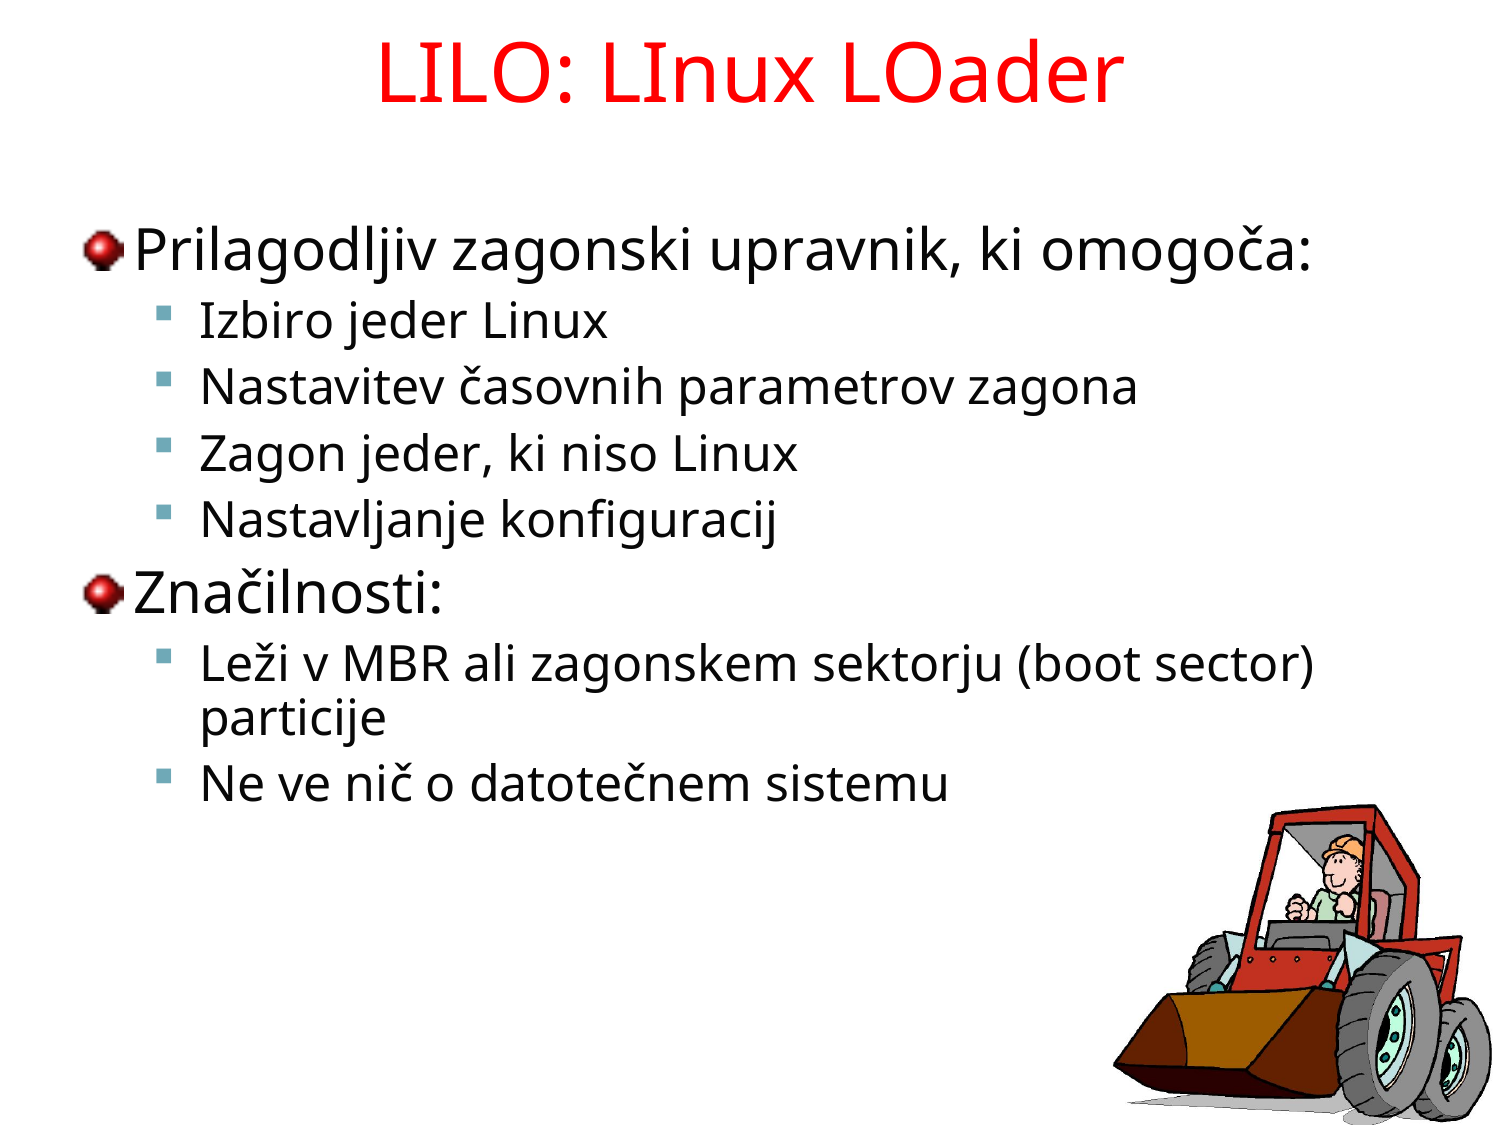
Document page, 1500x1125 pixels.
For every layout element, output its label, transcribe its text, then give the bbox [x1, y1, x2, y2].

list Prilagodljiv zagonski upravnik, ki omogoča: Izbiro jeder Linux Nastavitev časovnih parametrov zagona Zagon jeder, ki niso Linux Nastavljanje konfiguracij Značilnosti: Leži v MBR ali zagonskem sektorju (boot sector) particije Ne ve nič o datotečnem sistemu [62, 212, 1464, 951]
title LILO: LInux LOader [50, 0, 1452, 138]
picture [1112, 795, 1500, 1125]
